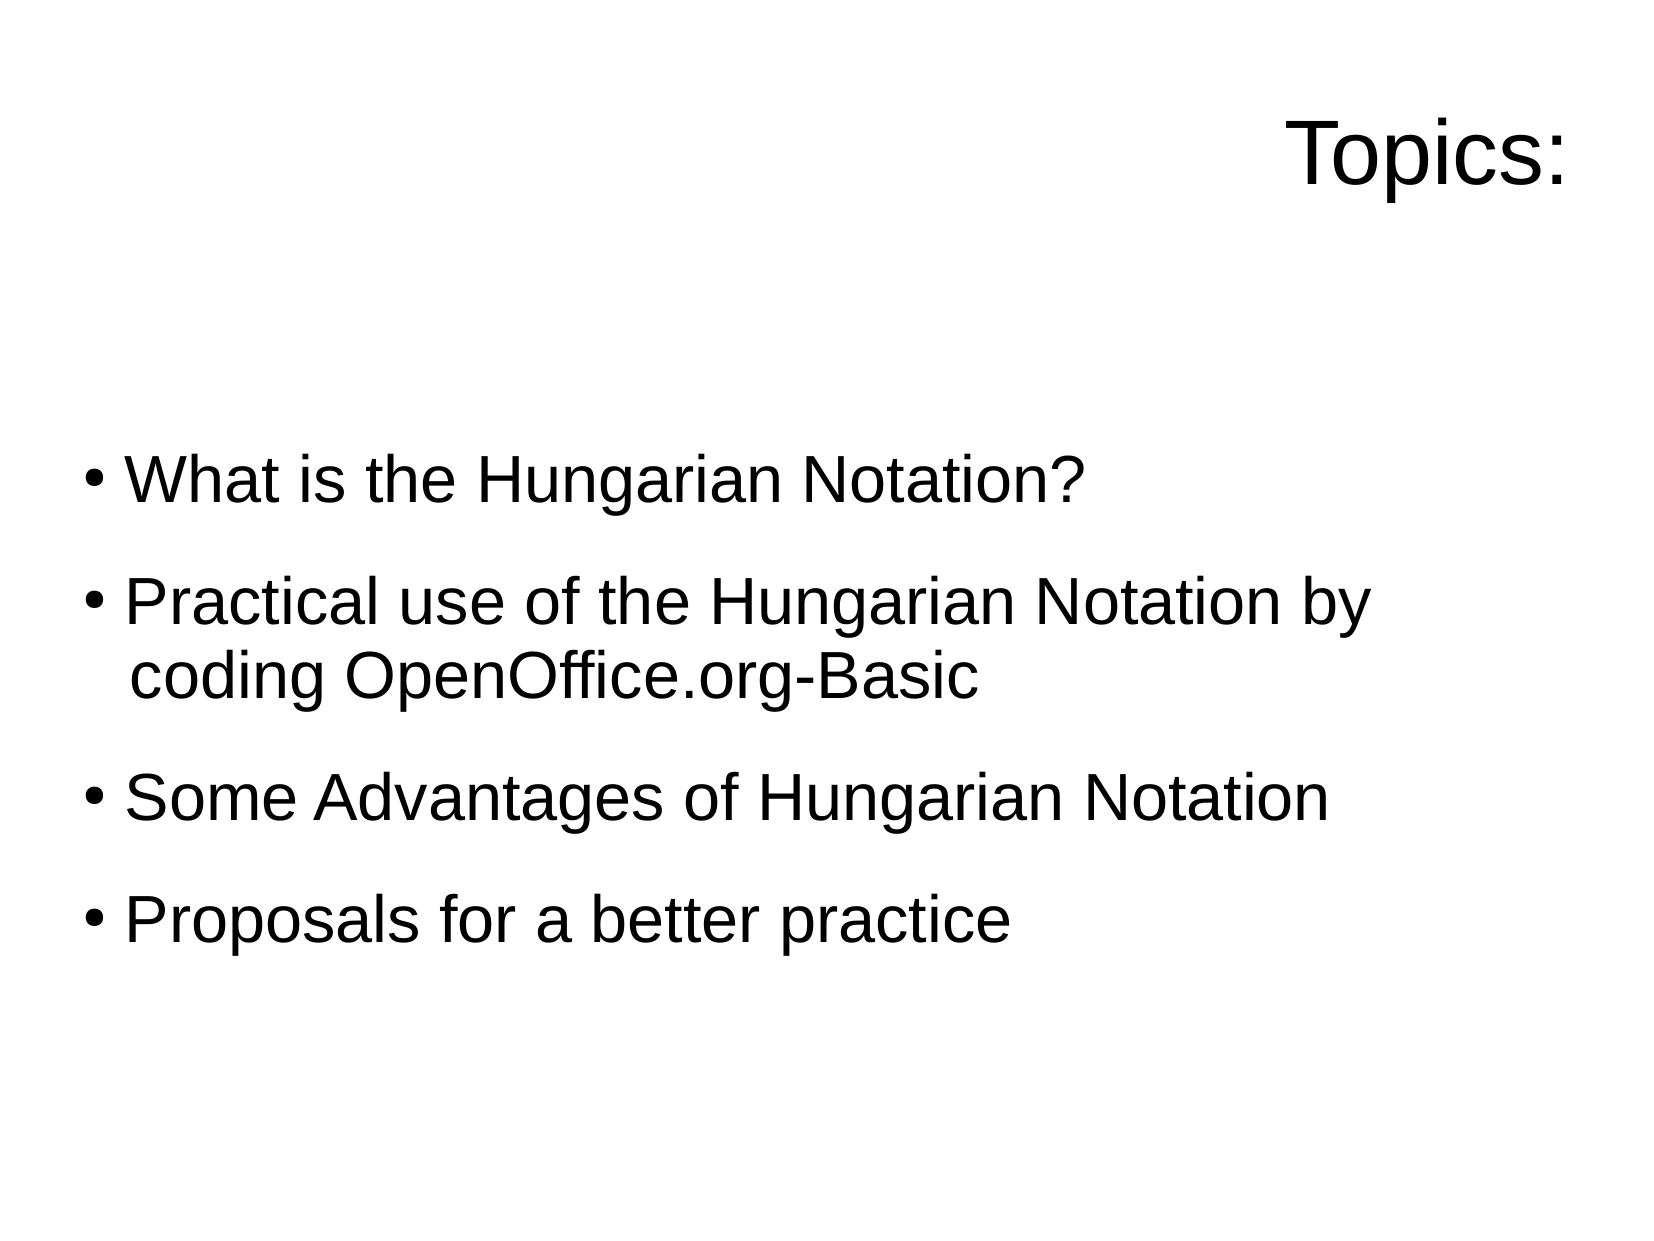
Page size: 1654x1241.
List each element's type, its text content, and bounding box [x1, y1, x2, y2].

subtitle What is the Hungarian Notation? Practical use of the Hungarian Notation by coding OpenOffice.org-Basic Some Advantages of Hungarian Notation Proposals for a better practice [82, 290, 1571, 1109]
title Topics: [82, 49, 1571, 257]
